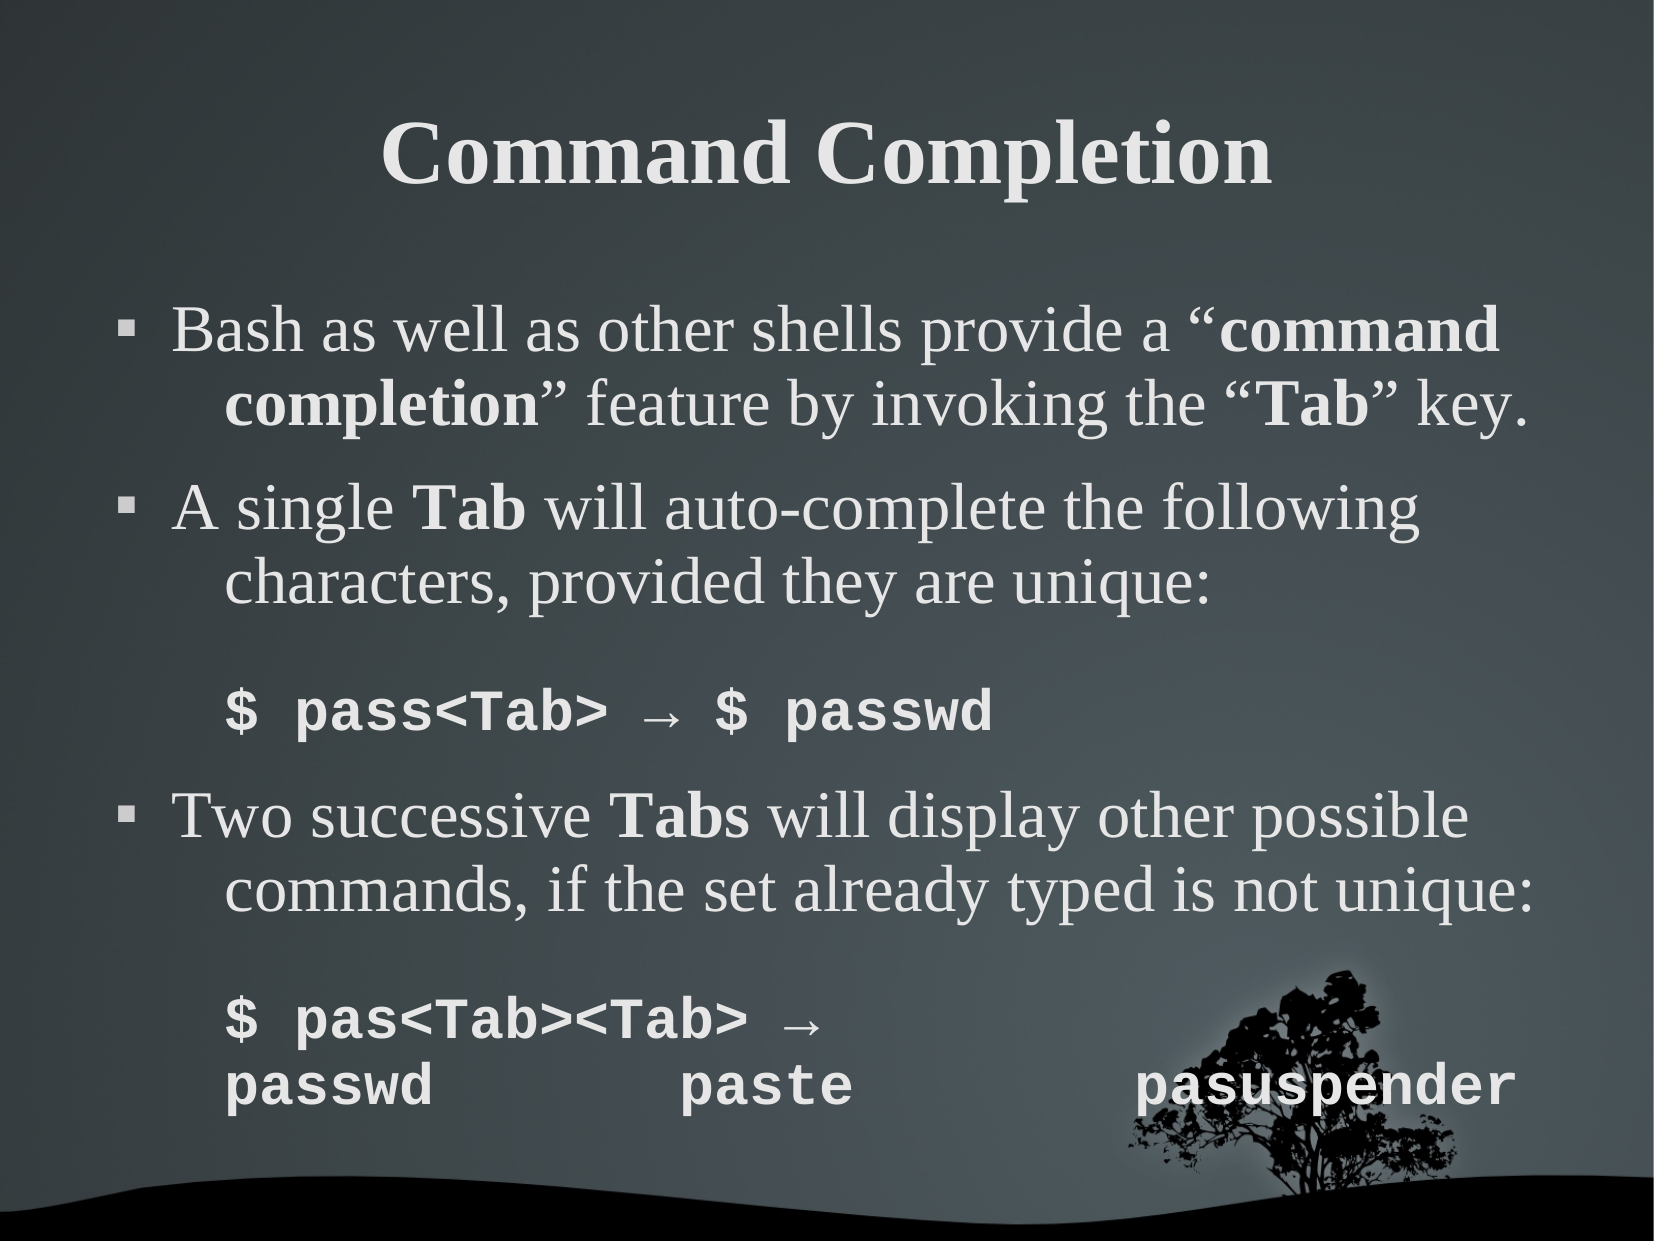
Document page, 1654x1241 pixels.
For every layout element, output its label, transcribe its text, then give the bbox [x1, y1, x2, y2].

list Bash as well as other shells provide a “command completion” feature by invoking the “Tab” key. A single Tab will auto-complete the following characters, provided they are unique: $ pass<Tab> → $ passwd Two successive Tabs will display other possible commands, if the set already typed is not unique: $ pas<Tab><Tab> → passwd paste pasuspender [82, 292, 1571, 1241]
picture [0, 0, 1654, 1241]
title Command Completion [82, 19, 1571, 287]
